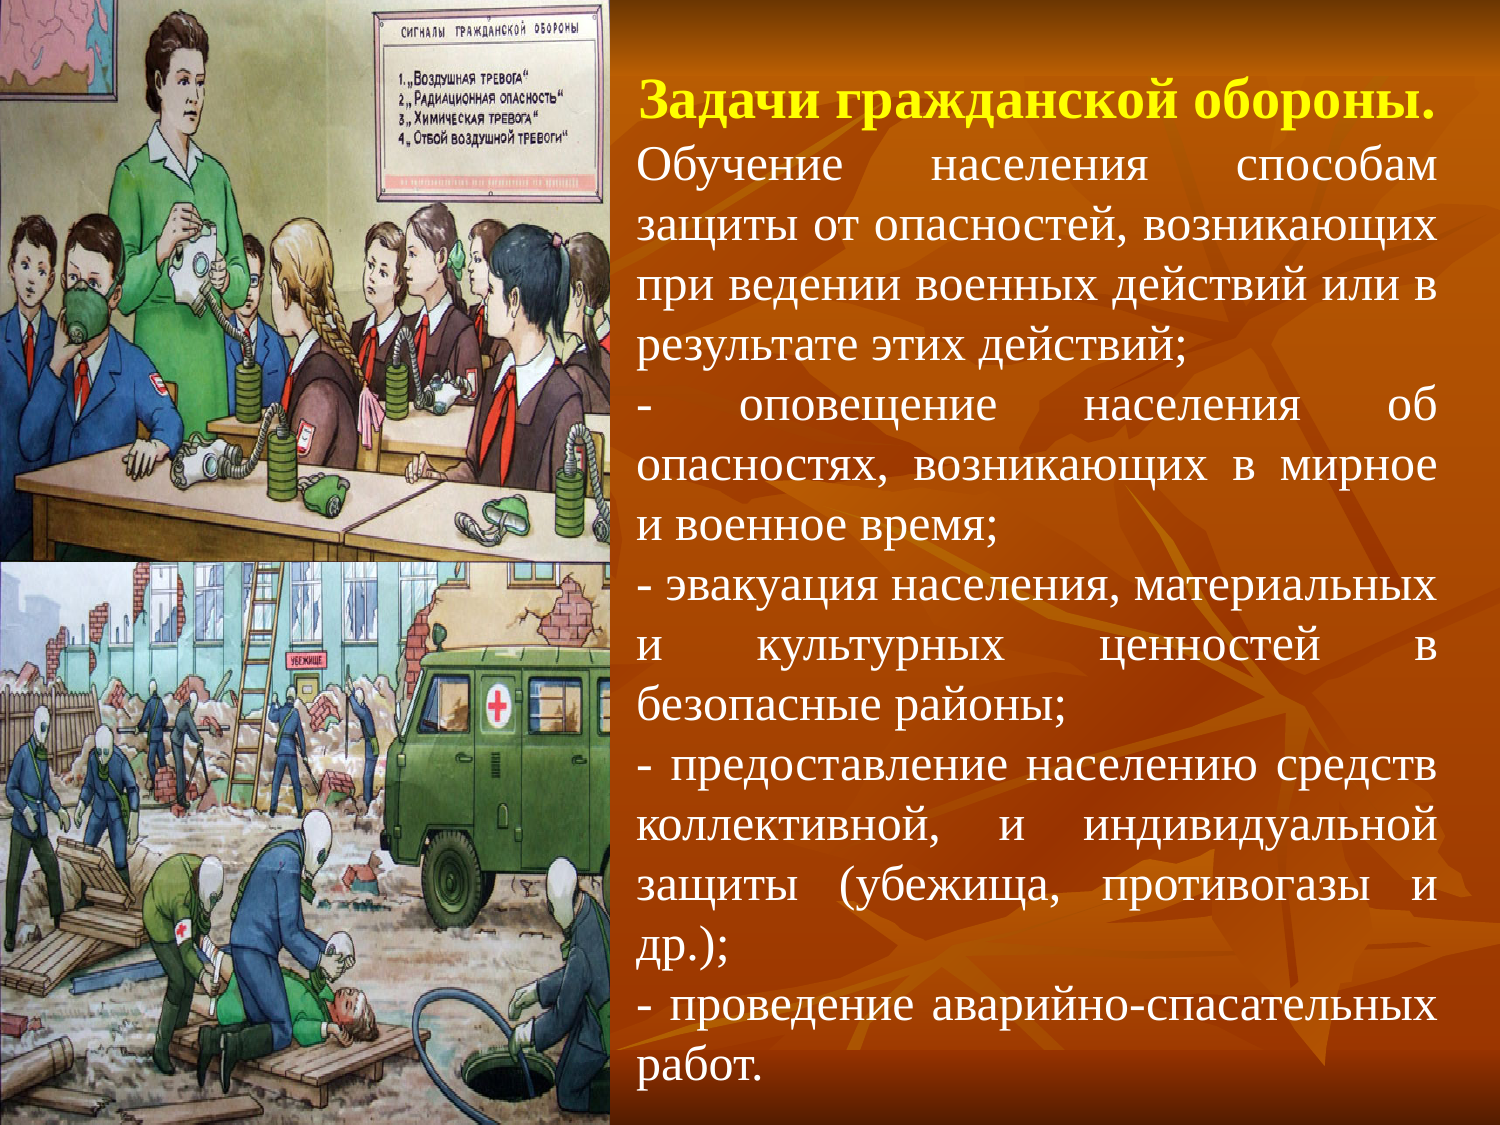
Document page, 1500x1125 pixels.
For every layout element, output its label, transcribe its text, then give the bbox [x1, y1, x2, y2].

text_box Задачи гражданской обороны. Обучение населения способам защиты от опасностей, возникающих при ведении военных действий или в результате этих действий; - оповещение населения об опасностях, возникающих в мирное и военное время; - эвакуация населения, материальных и культурных ценностей в безопасные районы; - предоставление населению средств коллективной, и индивидуальной защиты (убежища, противогазы и др.); - проведение аварийно-спасательных работ. [621, 52, 1454, 1109]
picture [0, 0, 610, 1125]
